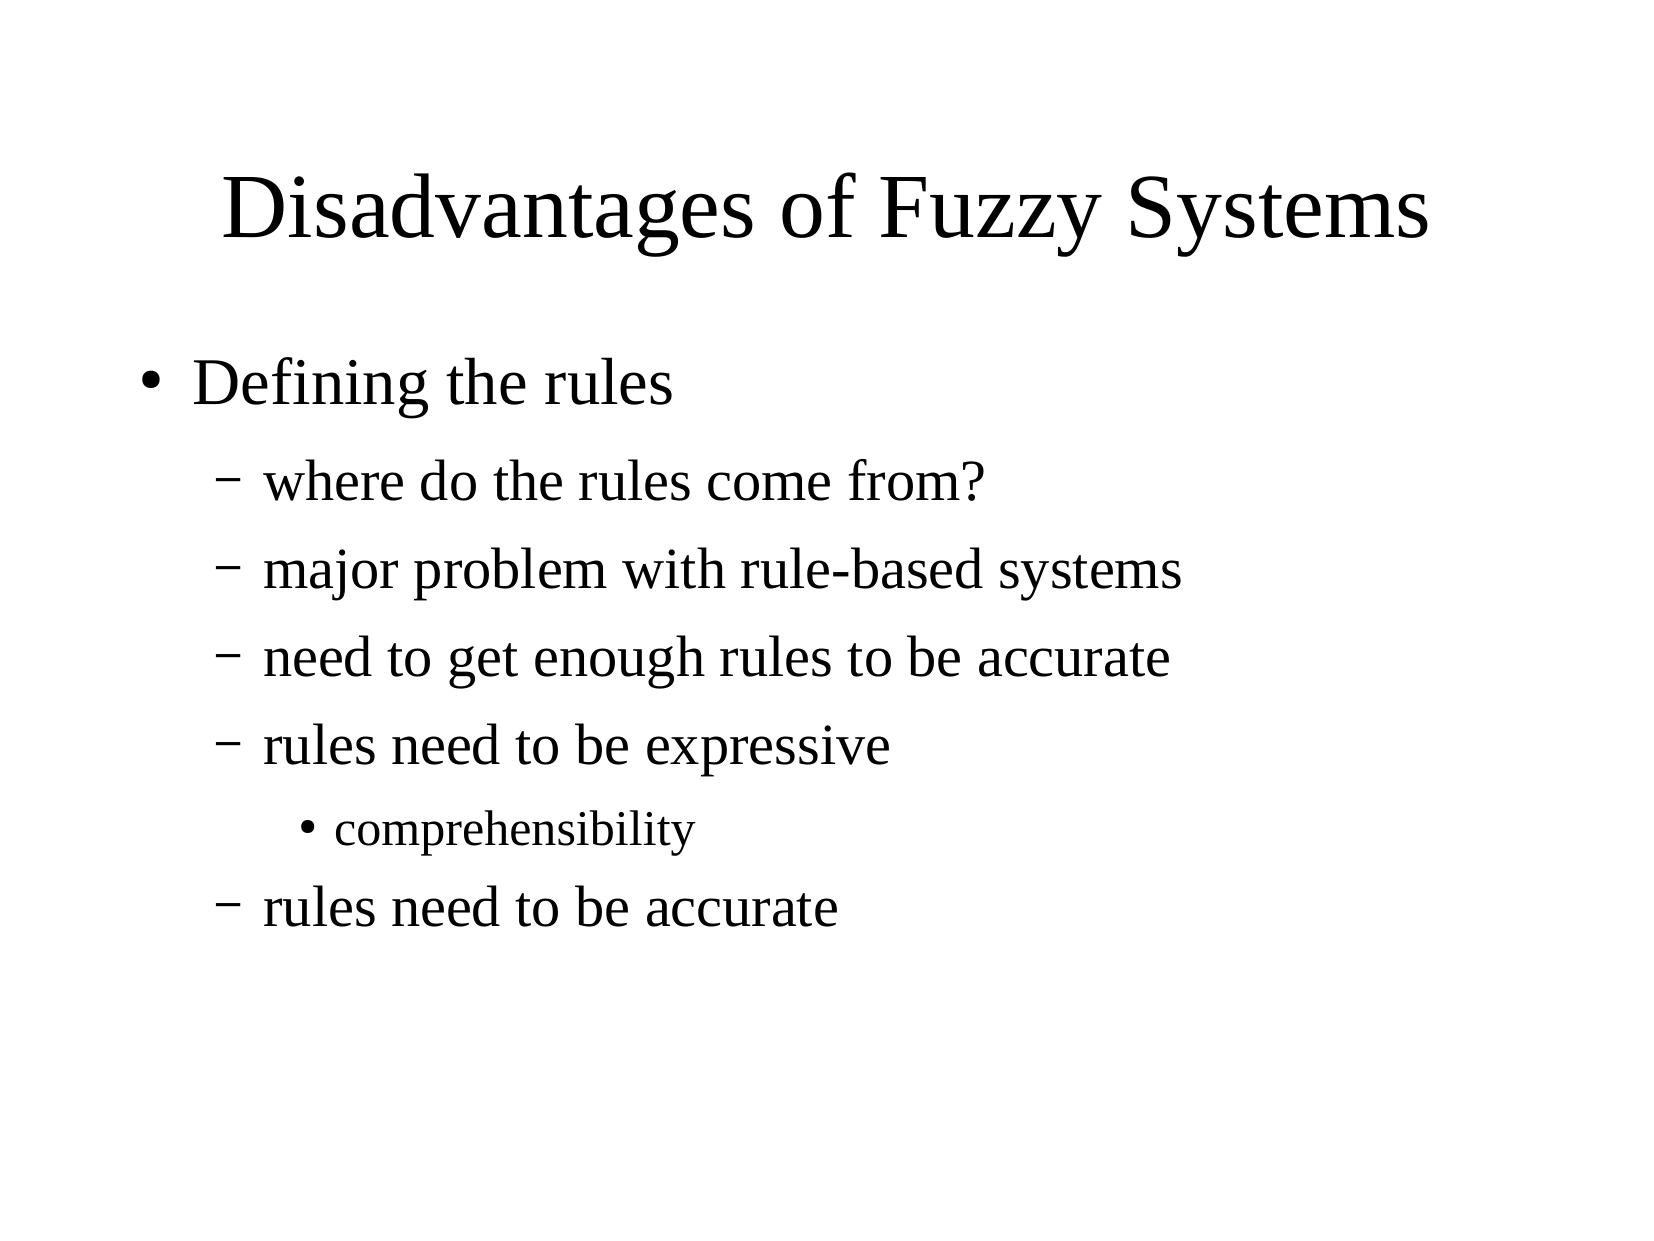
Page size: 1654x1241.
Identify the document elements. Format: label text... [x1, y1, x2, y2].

list Defining the rules where do the rules come from? major problem with rule-based systems need to get enough rules to be accurate rules need to be expressive comprehensibility rules need to be accurate [121, 344, 1534, 1127]
title Disadvantages of Fuzzy Systems [121, 102, 1534, 311]
